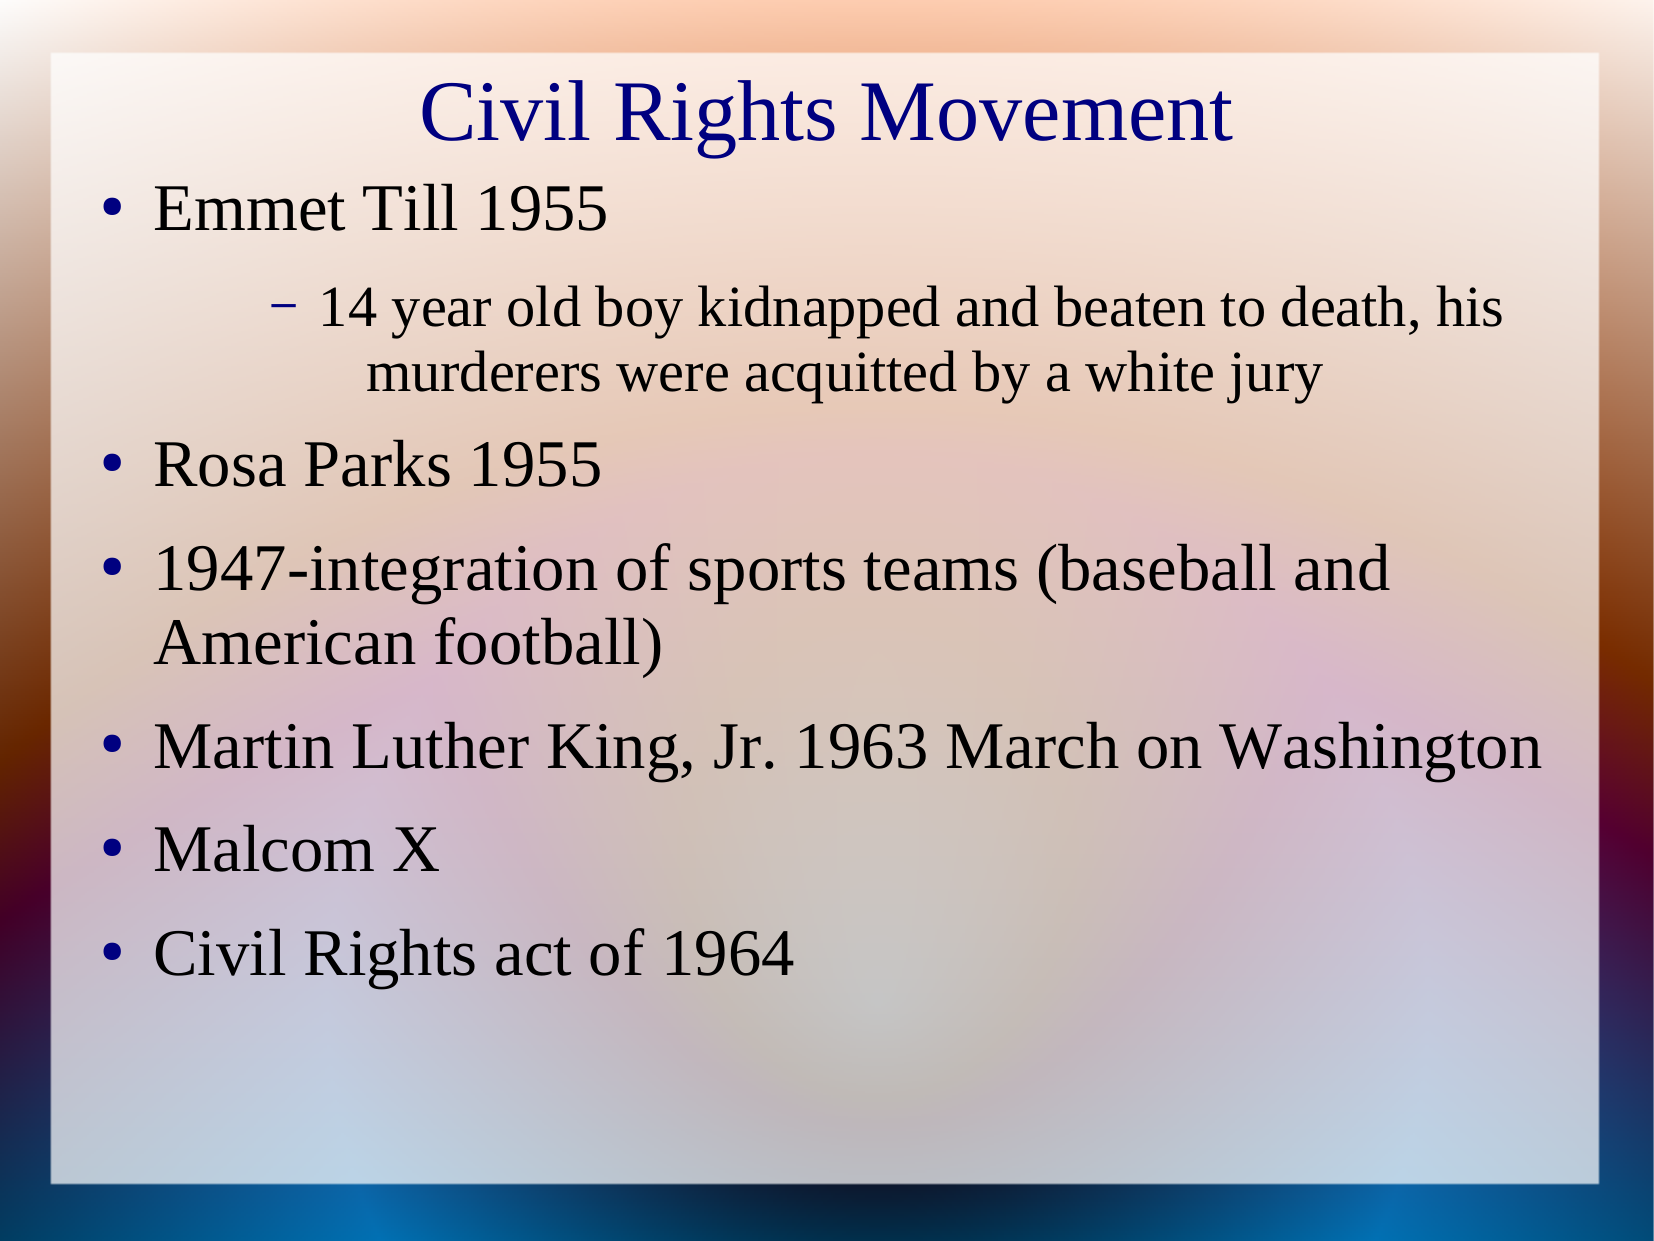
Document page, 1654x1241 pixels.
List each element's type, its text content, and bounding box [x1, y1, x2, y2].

picture [0, 0, 1654, 1241]
title Civil Rights Movement [82, 8, 1571, 171]
list Emmet Till 1955 14 year old boy kidnapped and beaten to death, his murderers were acquitted by a white jury Rosa Parks 1955 1947-integration of sports teams (baseball and American football) Martin Luther King, Jr. 1963 March on Washington Malcom X Civil Rights act of 1964 [82, 171, 1571, 1071]
